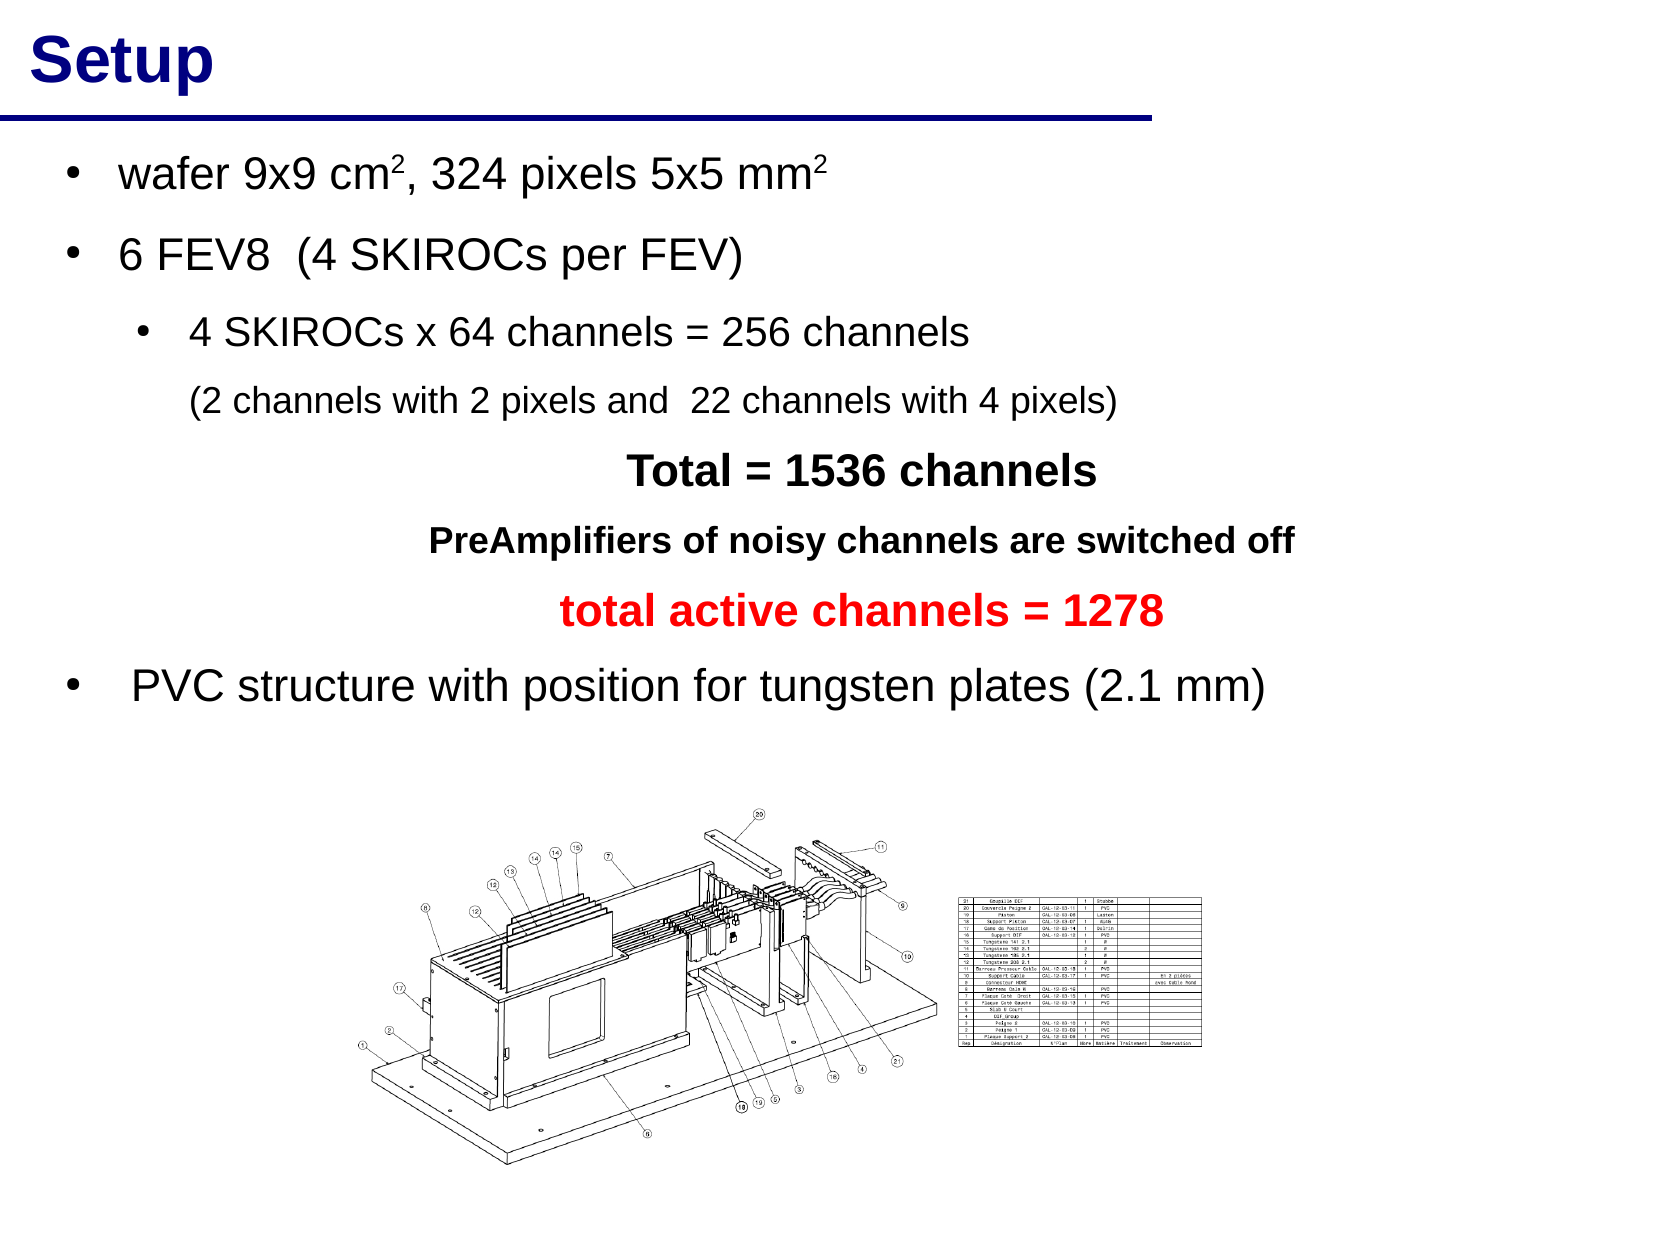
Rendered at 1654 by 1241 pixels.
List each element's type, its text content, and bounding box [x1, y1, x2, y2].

list wafer 9x9 cm2, 324 pixels 5x5 mm2 6 FEV8 (4 SKIROCs per FEV) 4 SKIROCs x 64 channels = 256 channels (2 channels with 2 pixels and 22 channels with 4 pixels) Total = 1536 channels PreAmplifiers of noisy channels are switched off total active channels = 1278 PVC structure with position for tungsten plates (2.1 mm) [47, 147, 1536, 967]
picture [354, 720, 1205, 1231]
title Setup [29, 0, 1625, 119]
